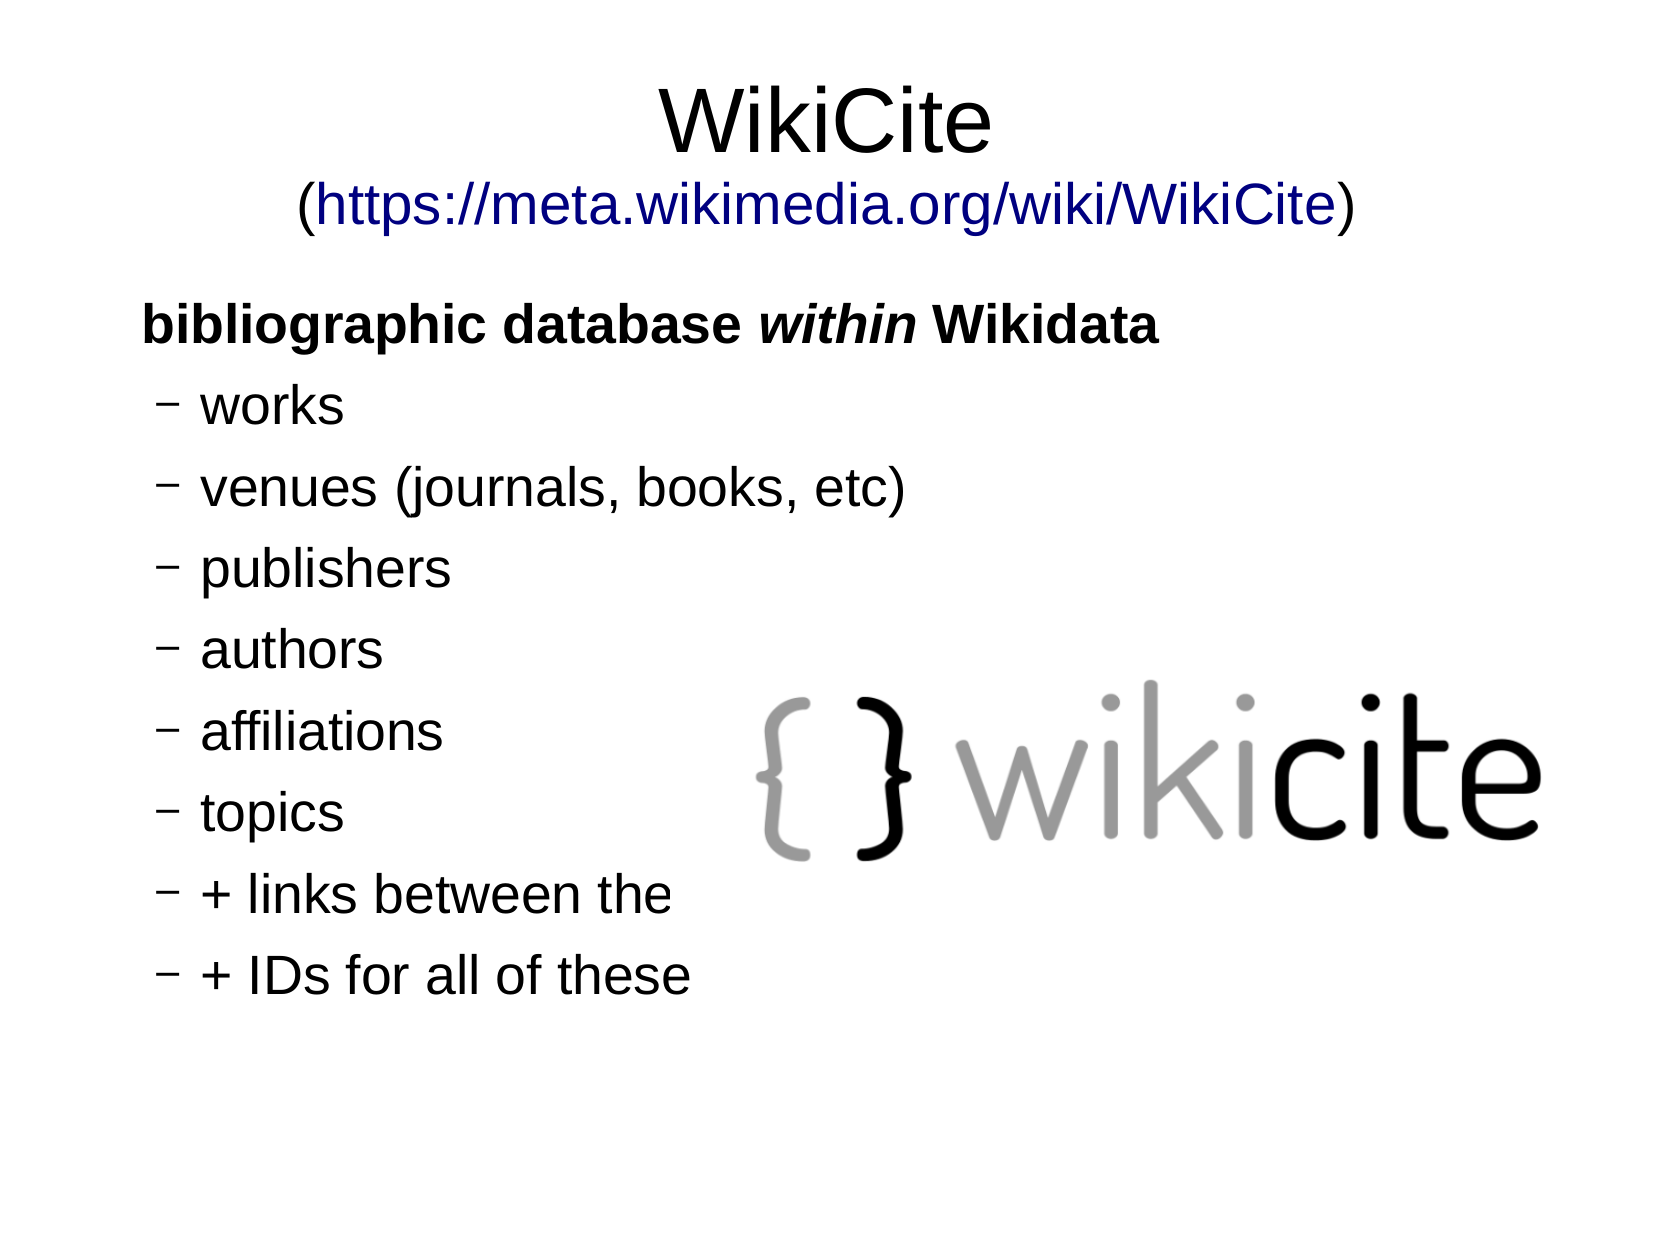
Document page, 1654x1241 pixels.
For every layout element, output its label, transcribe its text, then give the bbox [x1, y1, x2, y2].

list bibliographic database within Wikidata works venues (journals, books, etc) publishers authors affiliations topics + links between these + IDs for all of these [82, 290, 1571, 1010]
picture [670, 605, 1639, 935]
title WikiCite (https://meta.wikimedia.org/wiki/WikiCite) [82, 49, 1571, 257]
